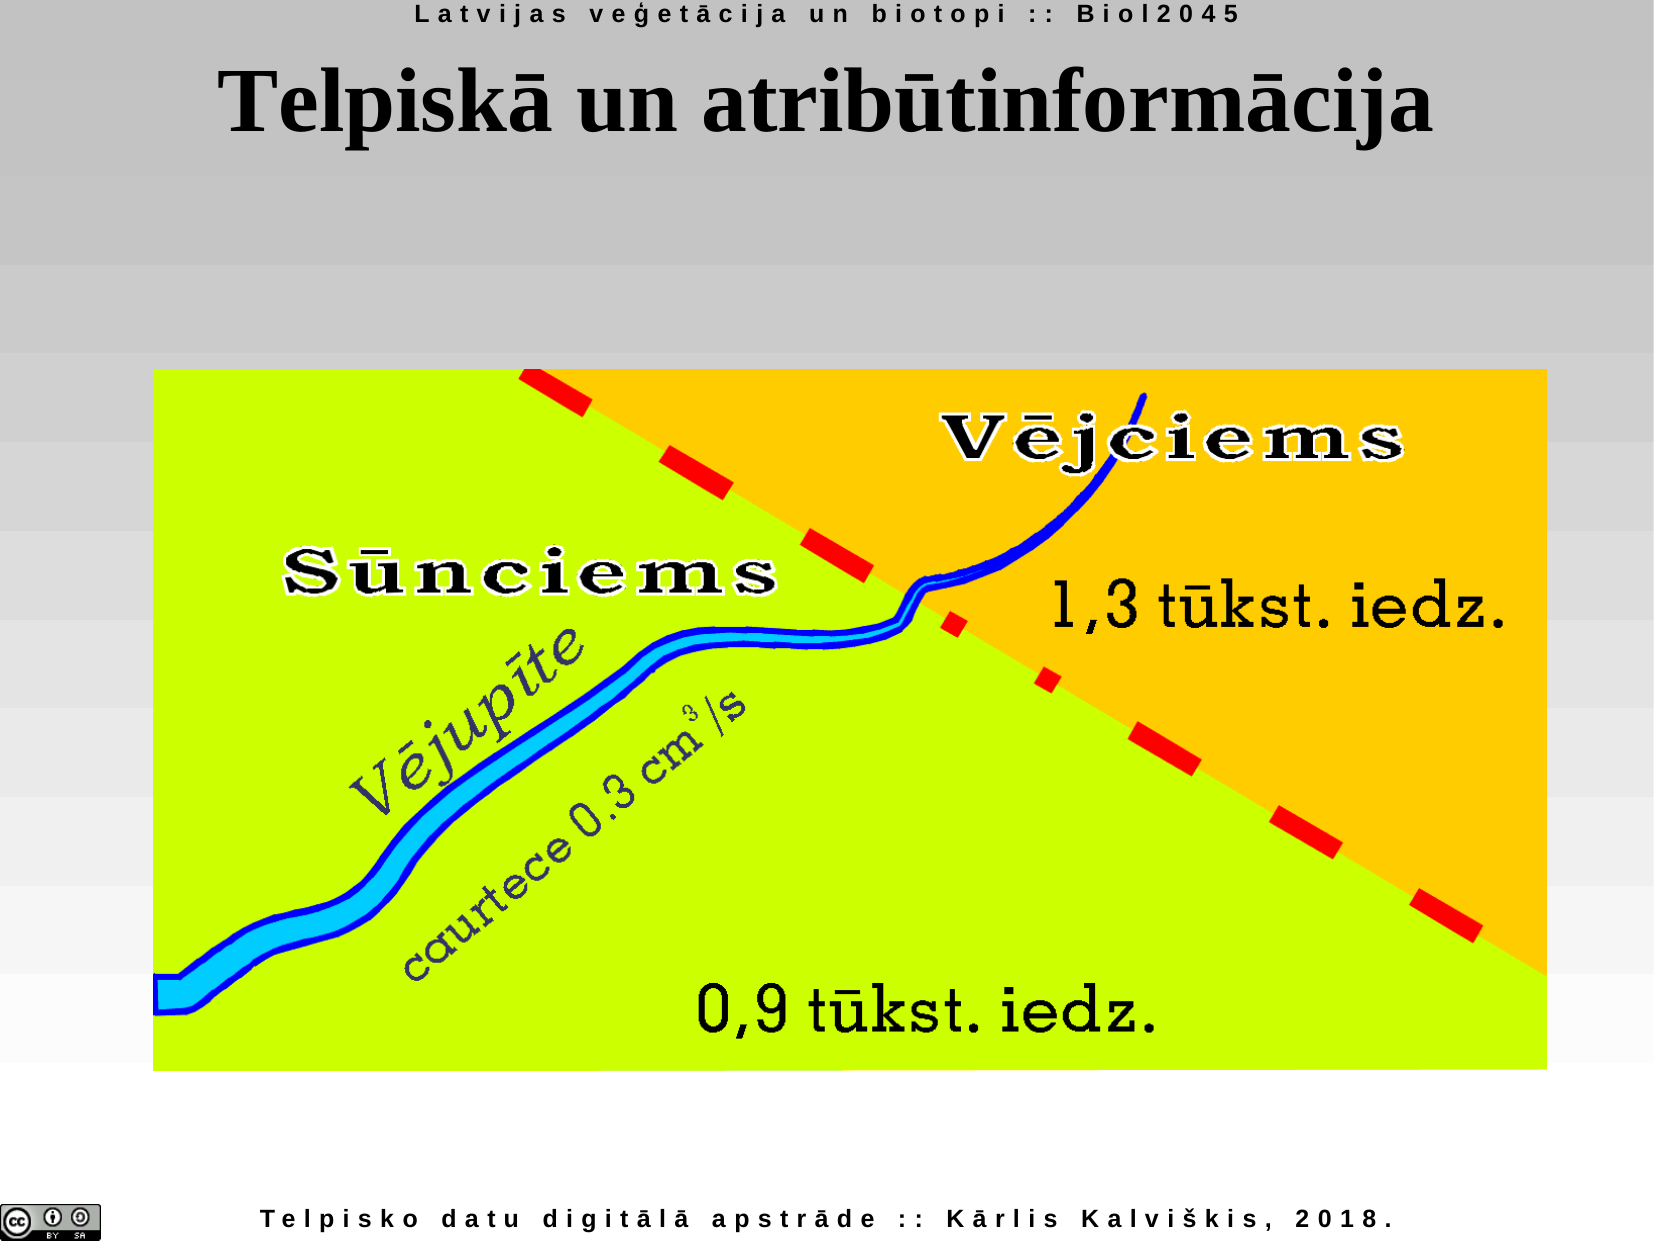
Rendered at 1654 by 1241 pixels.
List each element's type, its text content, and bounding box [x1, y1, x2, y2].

title Telpiskā un atribūtinformācija [29, 49, 1625, 296]
picture [0, 0, 1654, 1241]
